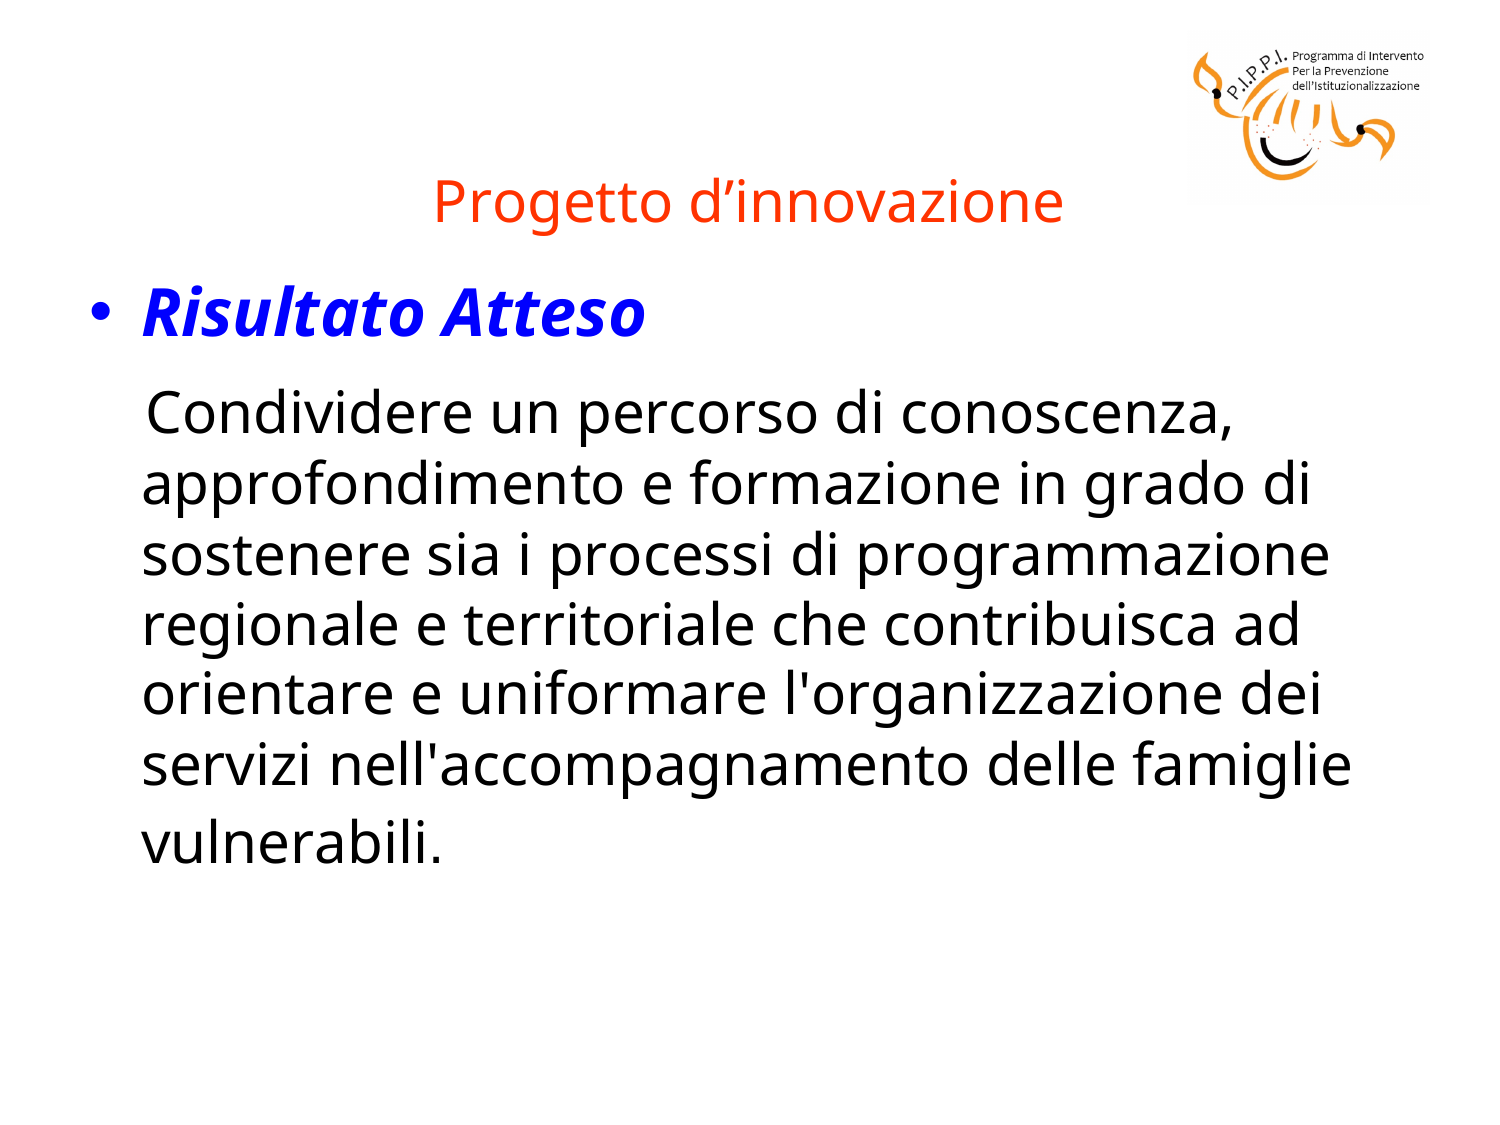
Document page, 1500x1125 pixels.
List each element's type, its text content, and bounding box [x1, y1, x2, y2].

title Progetto d’innovazione [75, 31, 1426, 247]
picture [1187, 30, 1430, 205]
list Risultato Atteso Condividere un percorso di conoscenza, approfondimento e formazione in grado di sostenere sia i processi di programmazione regionale e territoriale che contribuisca ad orientare e uniformare l'organizzazione dei servizi nell'accompagnamento delle famiglie vulnerabili. [75, 262, 1447, 1087]
